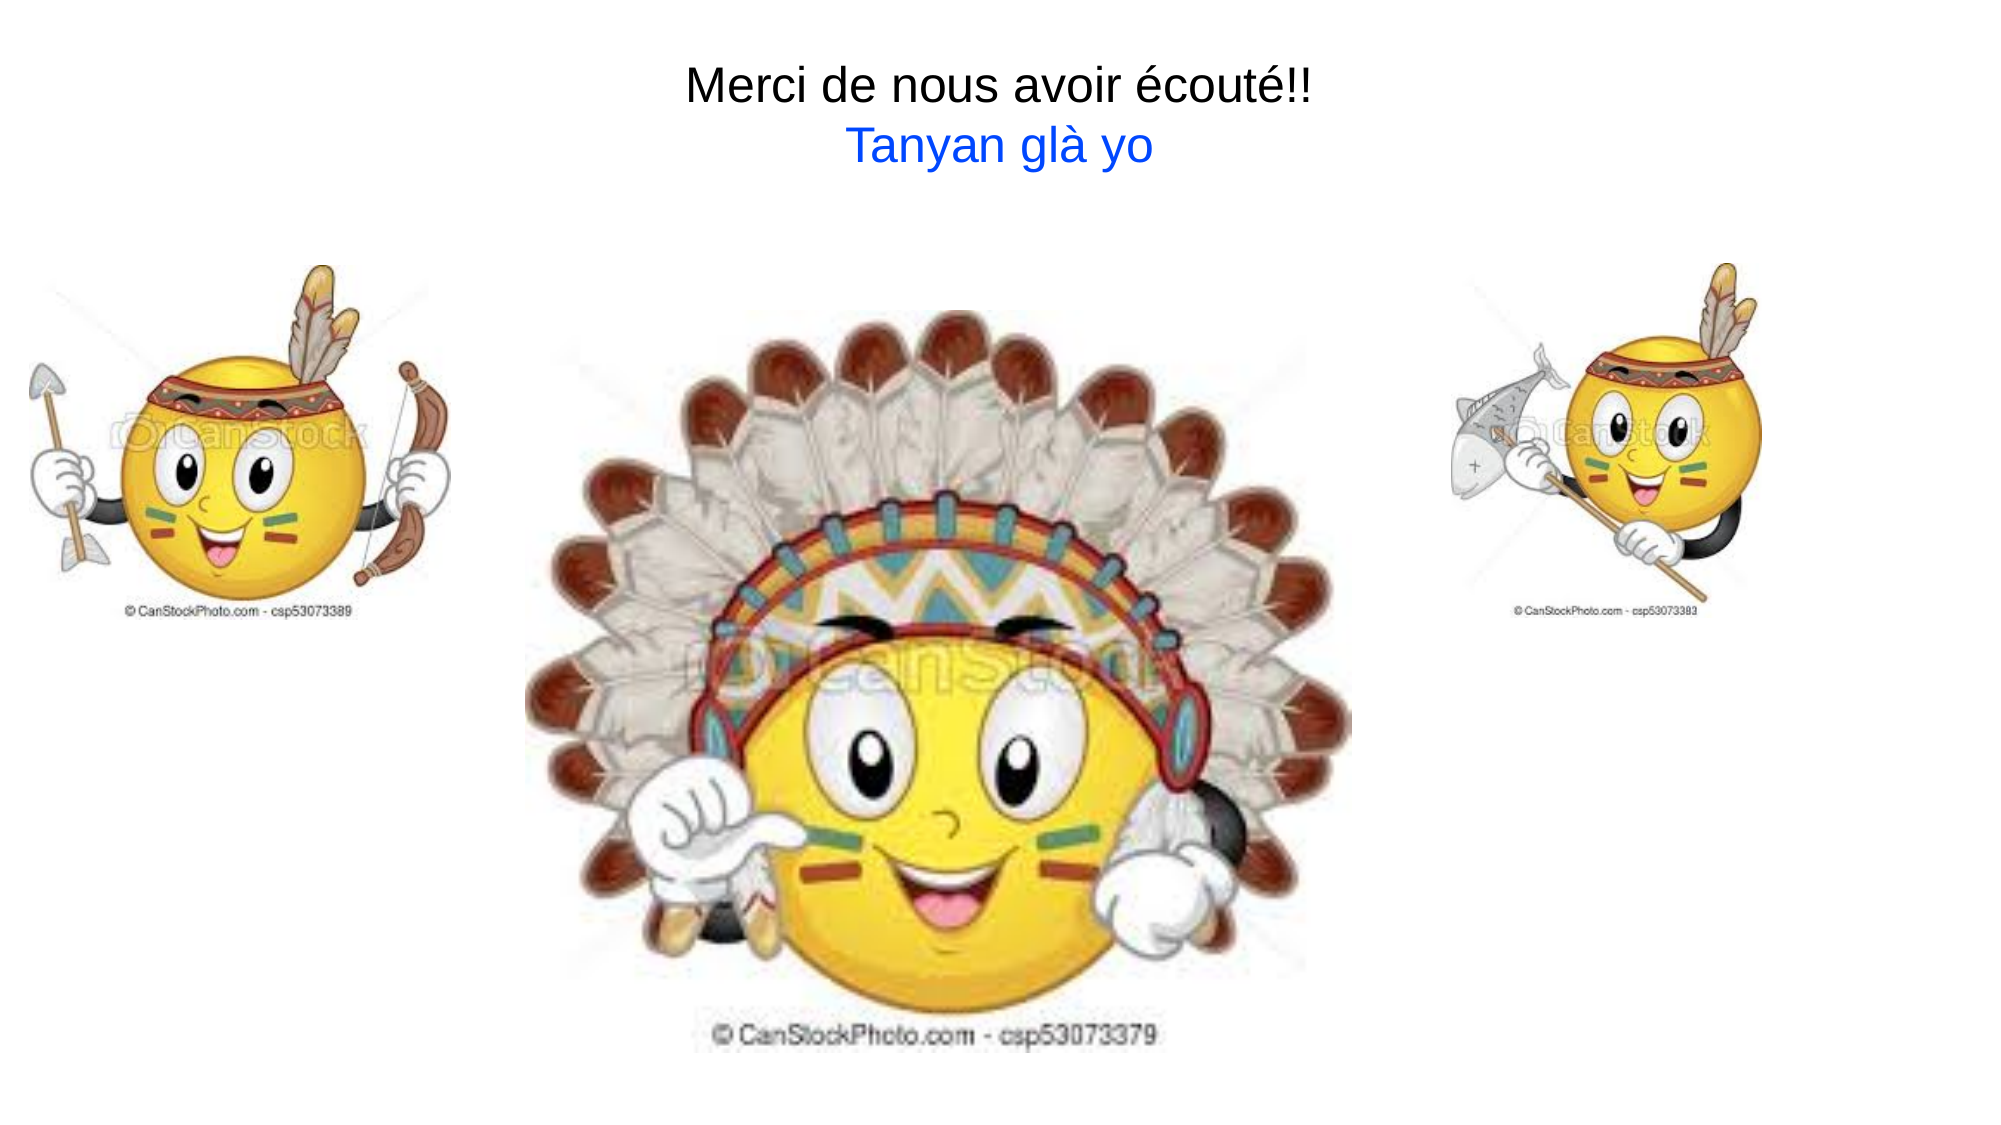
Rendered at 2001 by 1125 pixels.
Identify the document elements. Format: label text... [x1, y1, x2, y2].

picture [1451, 263, 1762, 618]
title Merci de nous avoir écouté!! Tanyan glà yo [99, 44, 1900, 233]
picture [525, 310, 1352, 1053]
picture [29, 265, 451, 620]
